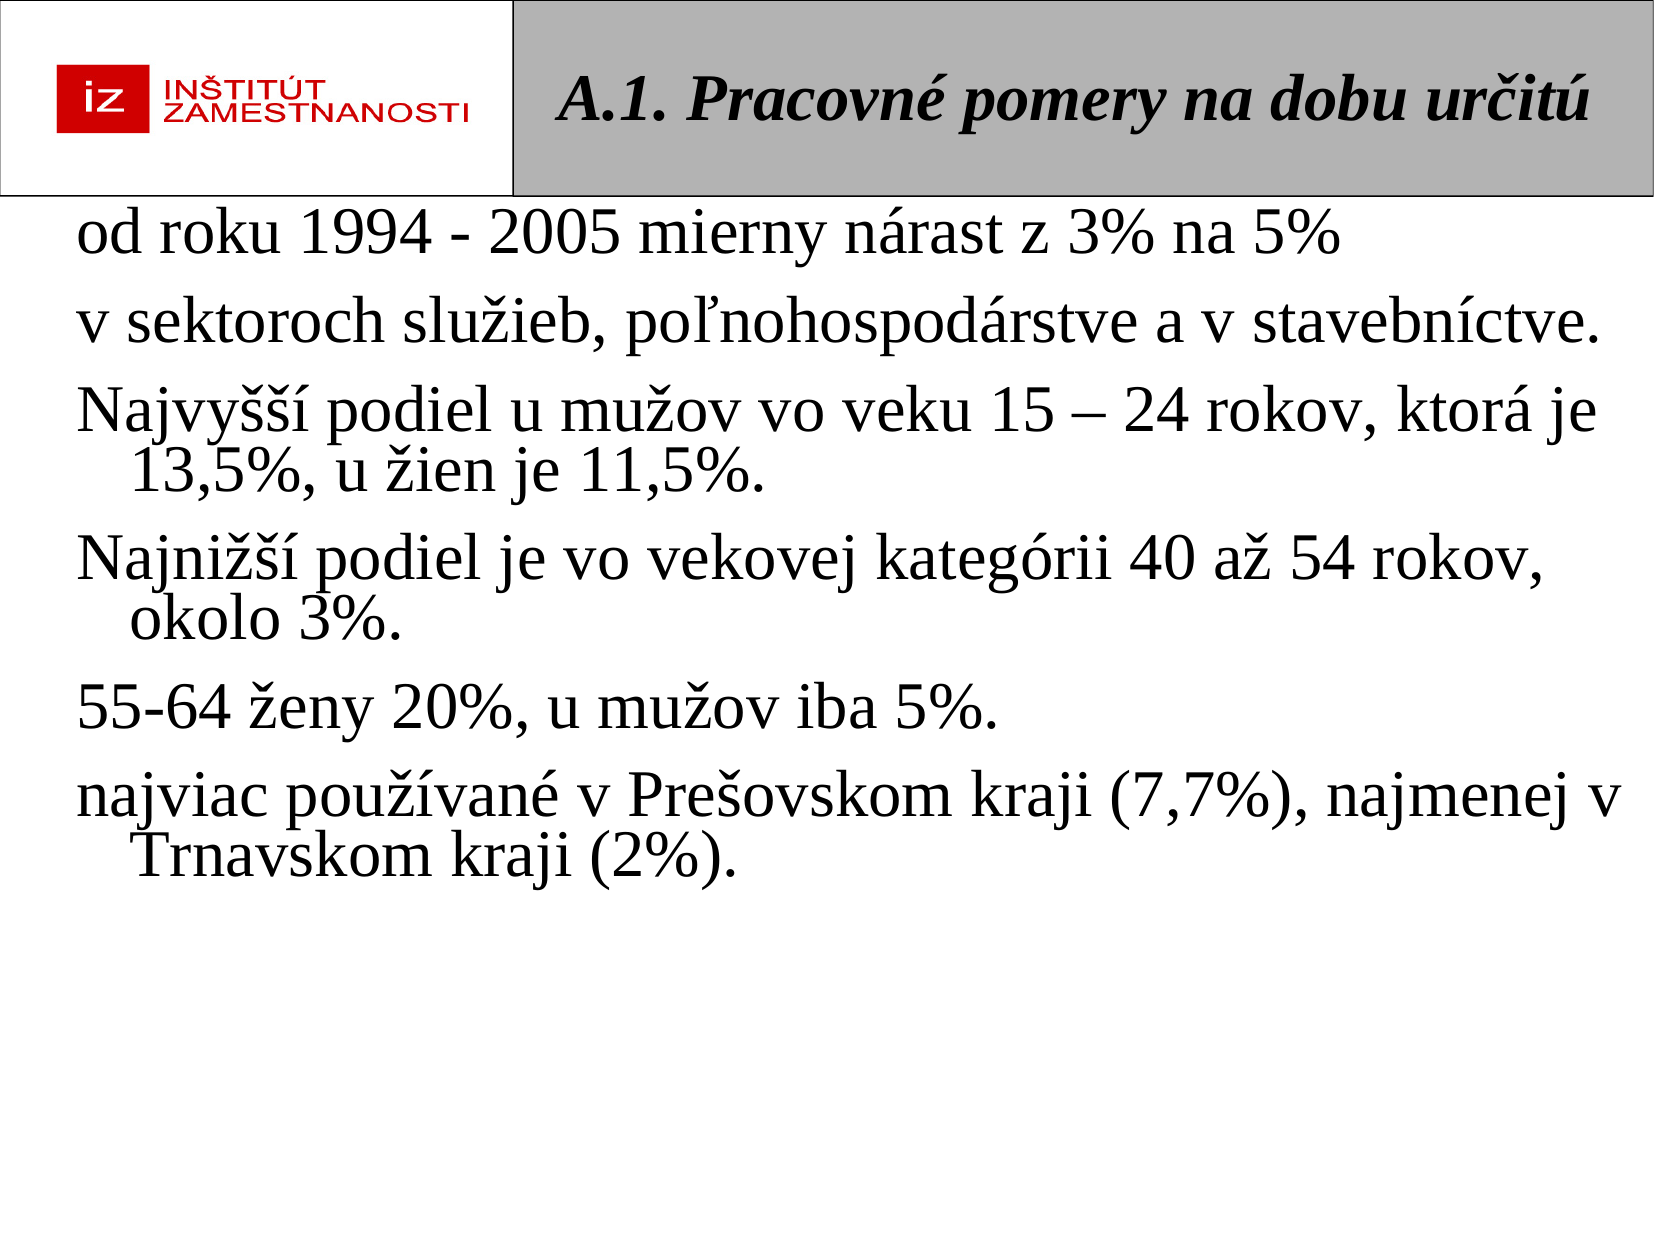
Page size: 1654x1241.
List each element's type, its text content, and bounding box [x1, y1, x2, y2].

text_box A.1. Pracovné pomery na dobu určitú [541, 73, 1625, 148]
text_box [0, 0, 1654, 197]
picture [5, 5, 513, 190]
list od roku 1994 - 2005 mierny nárast z 3% na 5% v sektoroch služieb, poľnohospodárstve a v stavebníctve. Najvyšší podiel u mužov vo veku 15 – 24 rokov, ktorá je 13,5%, u žien je 11,5%. Najnižší podiel je vo vekovej kategórii 40 až 54 rokov, okolo 3%. 55-64 ženy 20%, u mužov iba 5%. najviac používané v Prešovskom kraji (7,7%), najmenej v Trnavskom kraji (2%). [59, 206, 1654, 1241]
